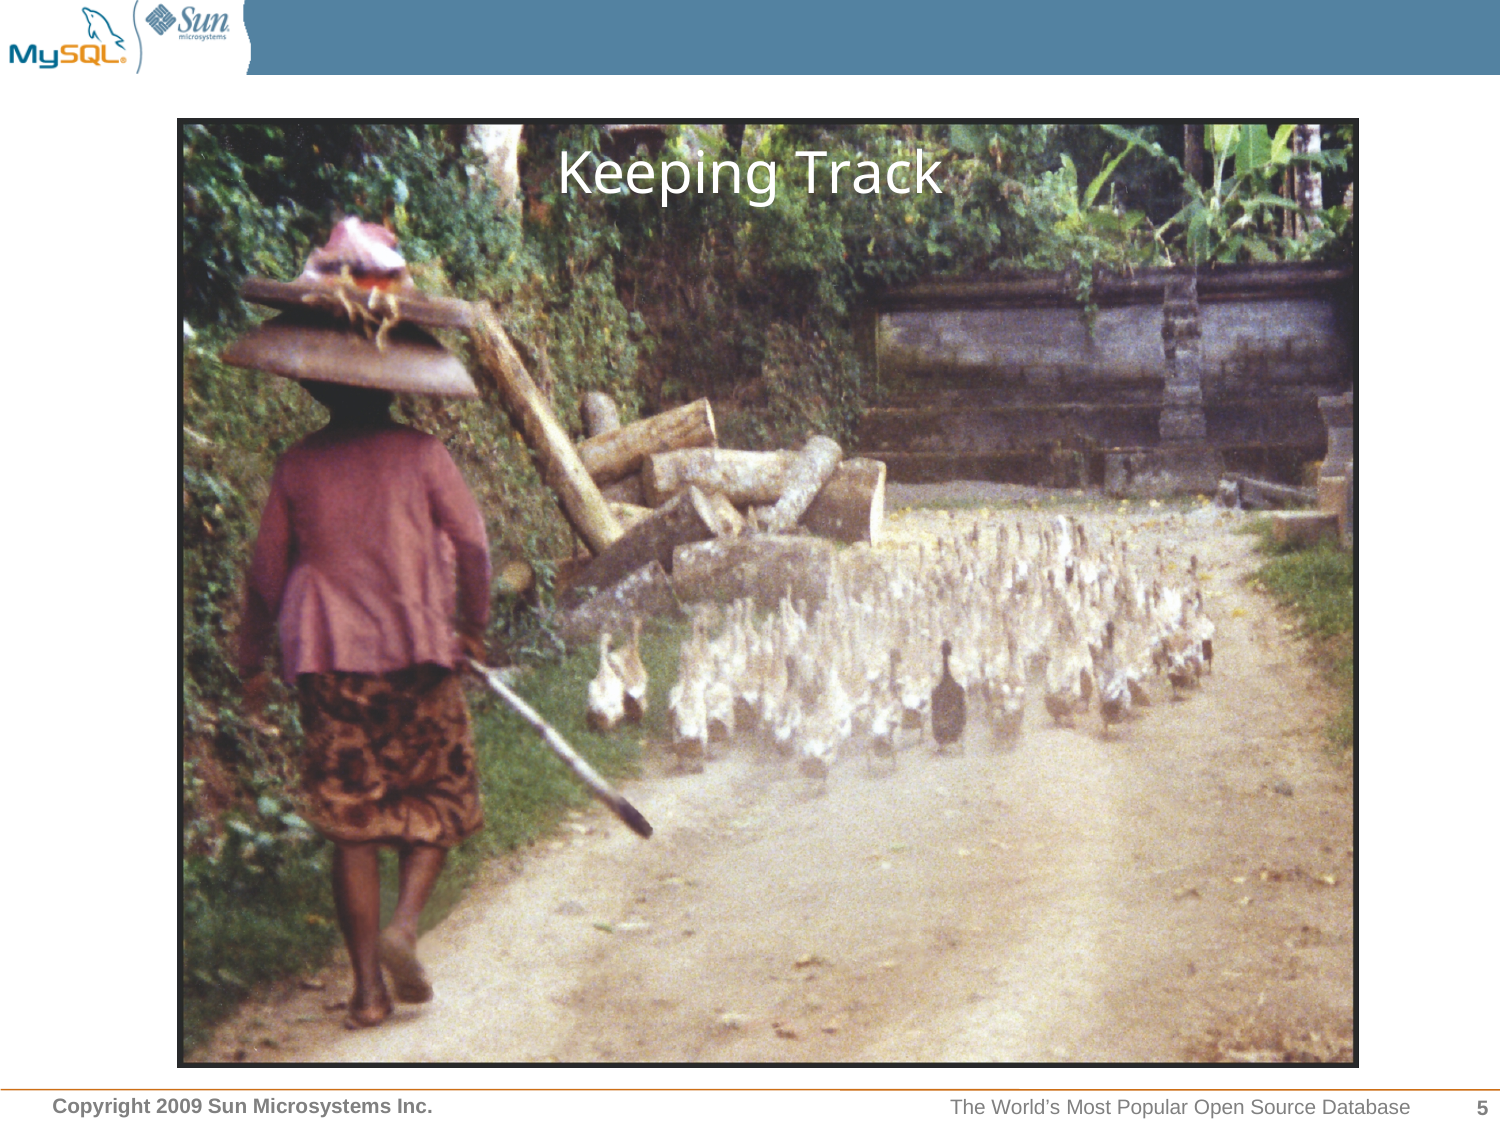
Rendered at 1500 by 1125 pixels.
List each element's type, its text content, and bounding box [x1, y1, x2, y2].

title Keeping Track [0, 87, 1500, 225]
picture [177, 225, 1359, 1068]
picture [0, 0, 1500, 75]
